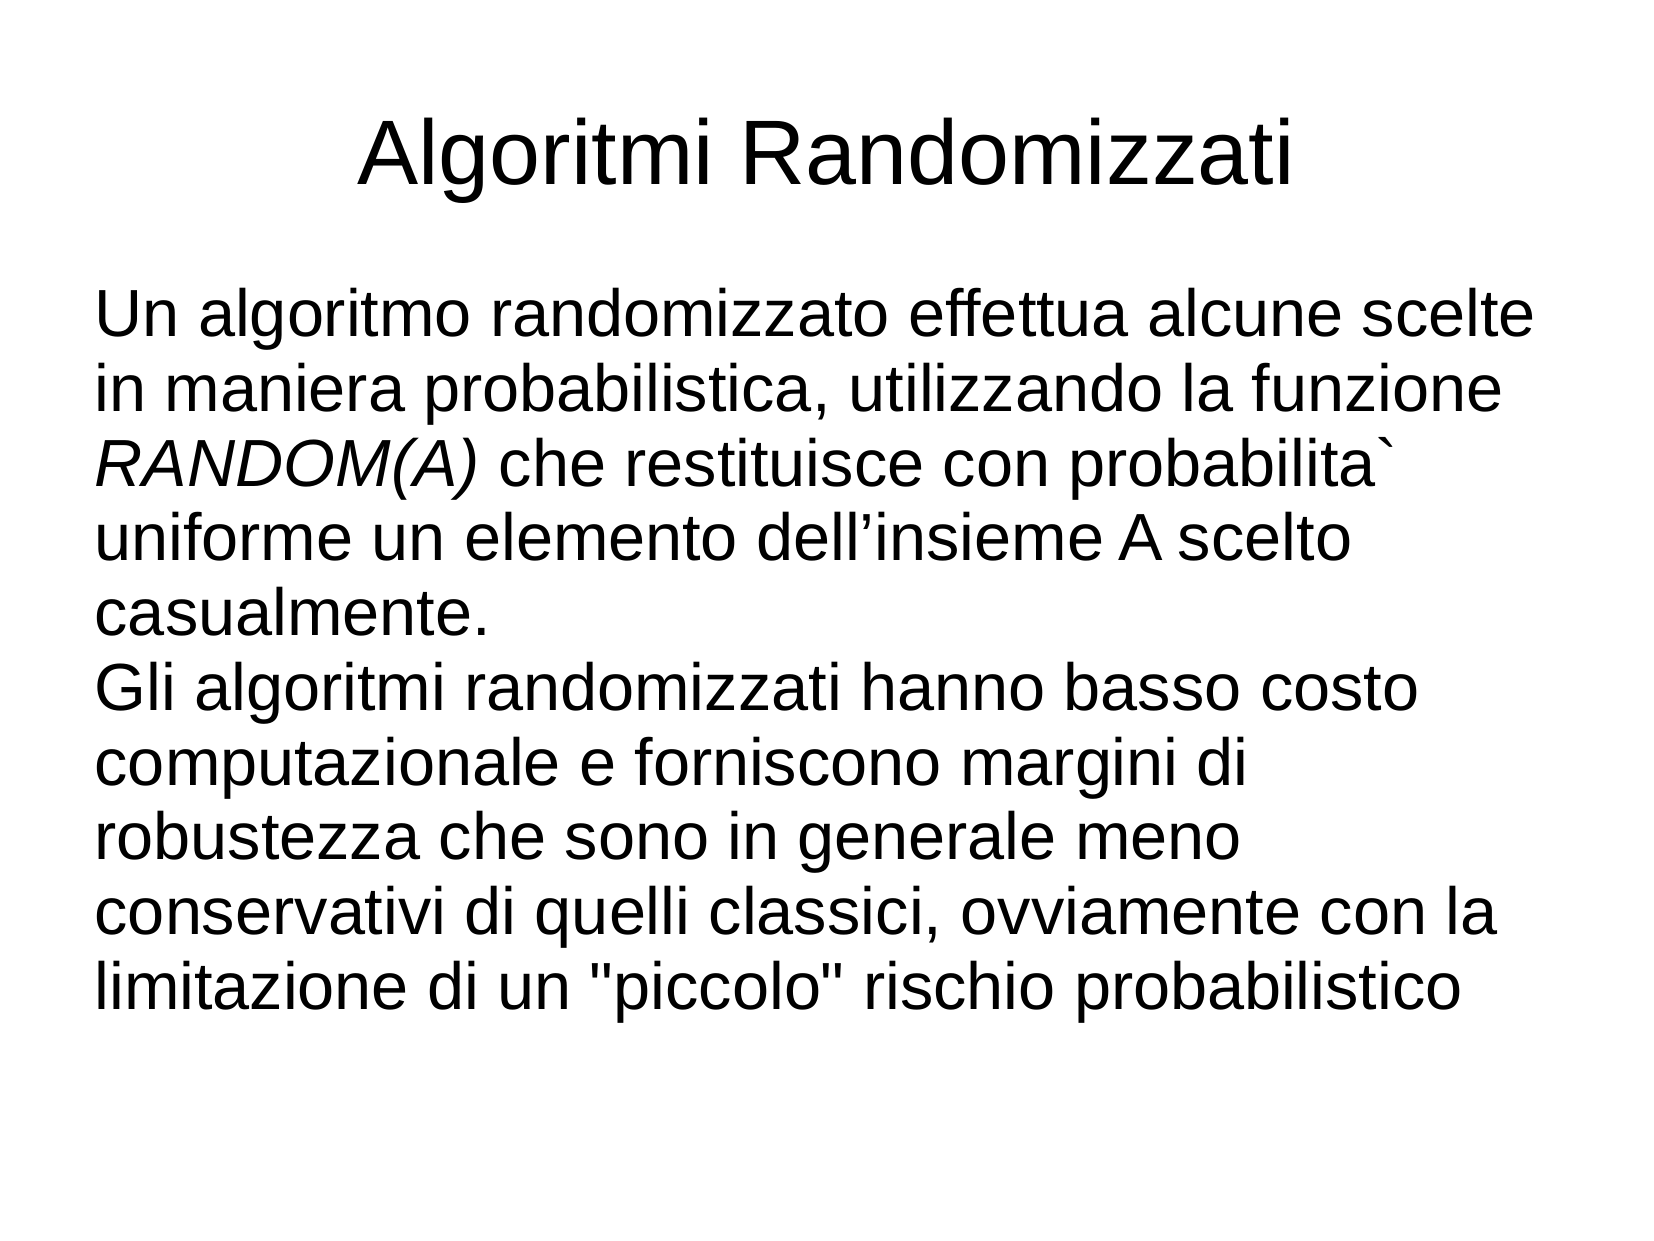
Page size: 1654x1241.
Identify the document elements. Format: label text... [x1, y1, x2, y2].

title Algoritmi Randomizzati [82, 49, 1571, 257]
subtitle Un algoritmo randomizzato effettua alcune scelte in maniera probabilistica, utilizzando la funzione RANDOM(A) che restituisce con probabilita` uniforme un elemento dell’insieme A scelto casualmente. Gli algoritmi randomizzati hanno basso costo computazionale e forniscono margini di robustezza che sono in generale meno conservativi di quelli classici, ovviamente con la limitazione di un "piccolo" rischio probabilistico [94, 275, 1583, 1024]
